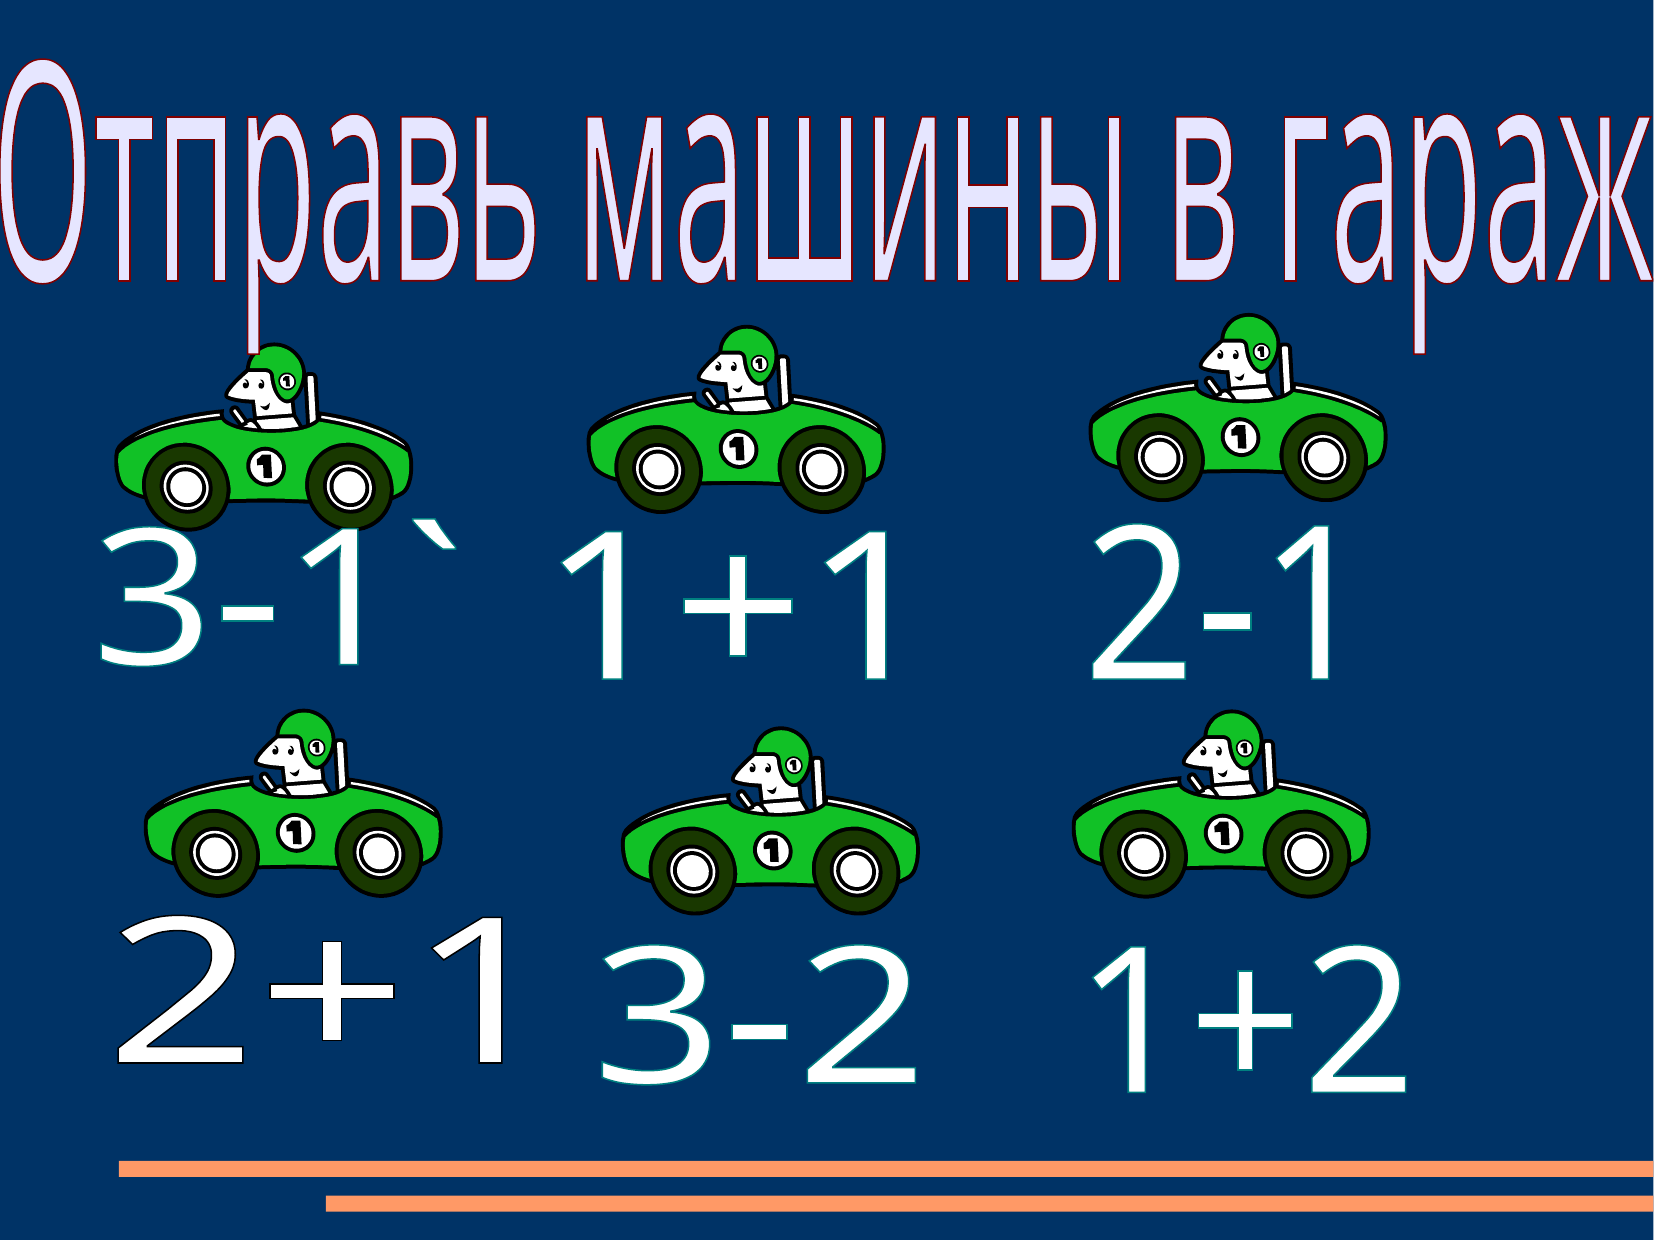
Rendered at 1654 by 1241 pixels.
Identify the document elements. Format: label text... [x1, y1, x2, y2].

text_box Отправь машины в гараж [1108, 116, 1120, 281]
text_box 1+1 [824, 531, 886, 680]
text_box 3-1` [101, 526, 202, 667]
text_box 1+1 [683, 556, 793, 657]
text_box Отправь машины в гараж [1556, 116, 1654, 281]
text_box Отправь машины в гараж [96, 116, 153, 281]
text_box Отправь машины в гараж [1413, 113, 1476, 355]
text_box 1+1 [561, 531, 623, 680]
text_box 3-1` [412, 518, 456, 550]
text_box Отправь машины в гараж [1489, 114, 1546, 284]
picture [1070, 709, 1371, 899]
text_box 3-2 [731, 1024, 788, 1040]
text_box 3-2 [602, 944, 710, 1085]
picture [585, 324, 886, 514]
text_box Отправь машины в гараж [166, 116, 226, 281]
text_box 3-2 [807, 944, 916, 1083]
text_box Отправь машины в гараж [874, 116, 936, 281]
text_box Отправь машины в гараж [1040, 116, 1097, 281]
picture [142, 708, 443, 898]
text_box Отправь машины в гараж [757, 116, 852, 281]
text_box Отправь машины в гараж [679, 114, 736, 284]
text_box 2-1 [1092, 523, 1186, 680]
picture [113, 342, 414, 532]
text_box 1+2 [1092, 946, 1146, 1093]
text_box Отправь машины в гараж [475, 116, 536, 281]
text_box 1+2 [1311, 944, 1406, 1093]
text_box Отправь машины в гараж [0, 59, 86, 284]
text_box 2+1 [431, 917, 502, 1063]
text_box 3-1` [301, 528, 358, 665]
text_box Отправь машины в гараж [586, 116, 662, 281]
text_box 3-1` [222, 606, 274, 621]
text_box Отправь машины в гараж [322, 114, 380, 284]
text_box Отправь машины в гараж [1284, 116, 1328, 281]
text_box 1+2 [1198, 971, 1292, 1070]
picture [1087, 312, 1388, 502]
text_box Отправь машины в гараж [400, 116, 460, 281]
text_box Отправь машины в гараж [957, 116, 1019, 281]
text_box Отправь машины в гараж [1175, 116, 1235, 281]
text_box Отправь машины в гараж [247, 113, 310, 355]
text_box 2-1 [1203, 613, 1251, 630]
text_box 2+1 [269, 941, 395, 1041]
text_box Отправь машины в гараж [1335, 114, 1393, 284]
text_box 2+1 [118, 915, 243, 1063]
text_box 2-1 [1276, 525, 1329, 680]
picture [620, 726, 921, 916]
